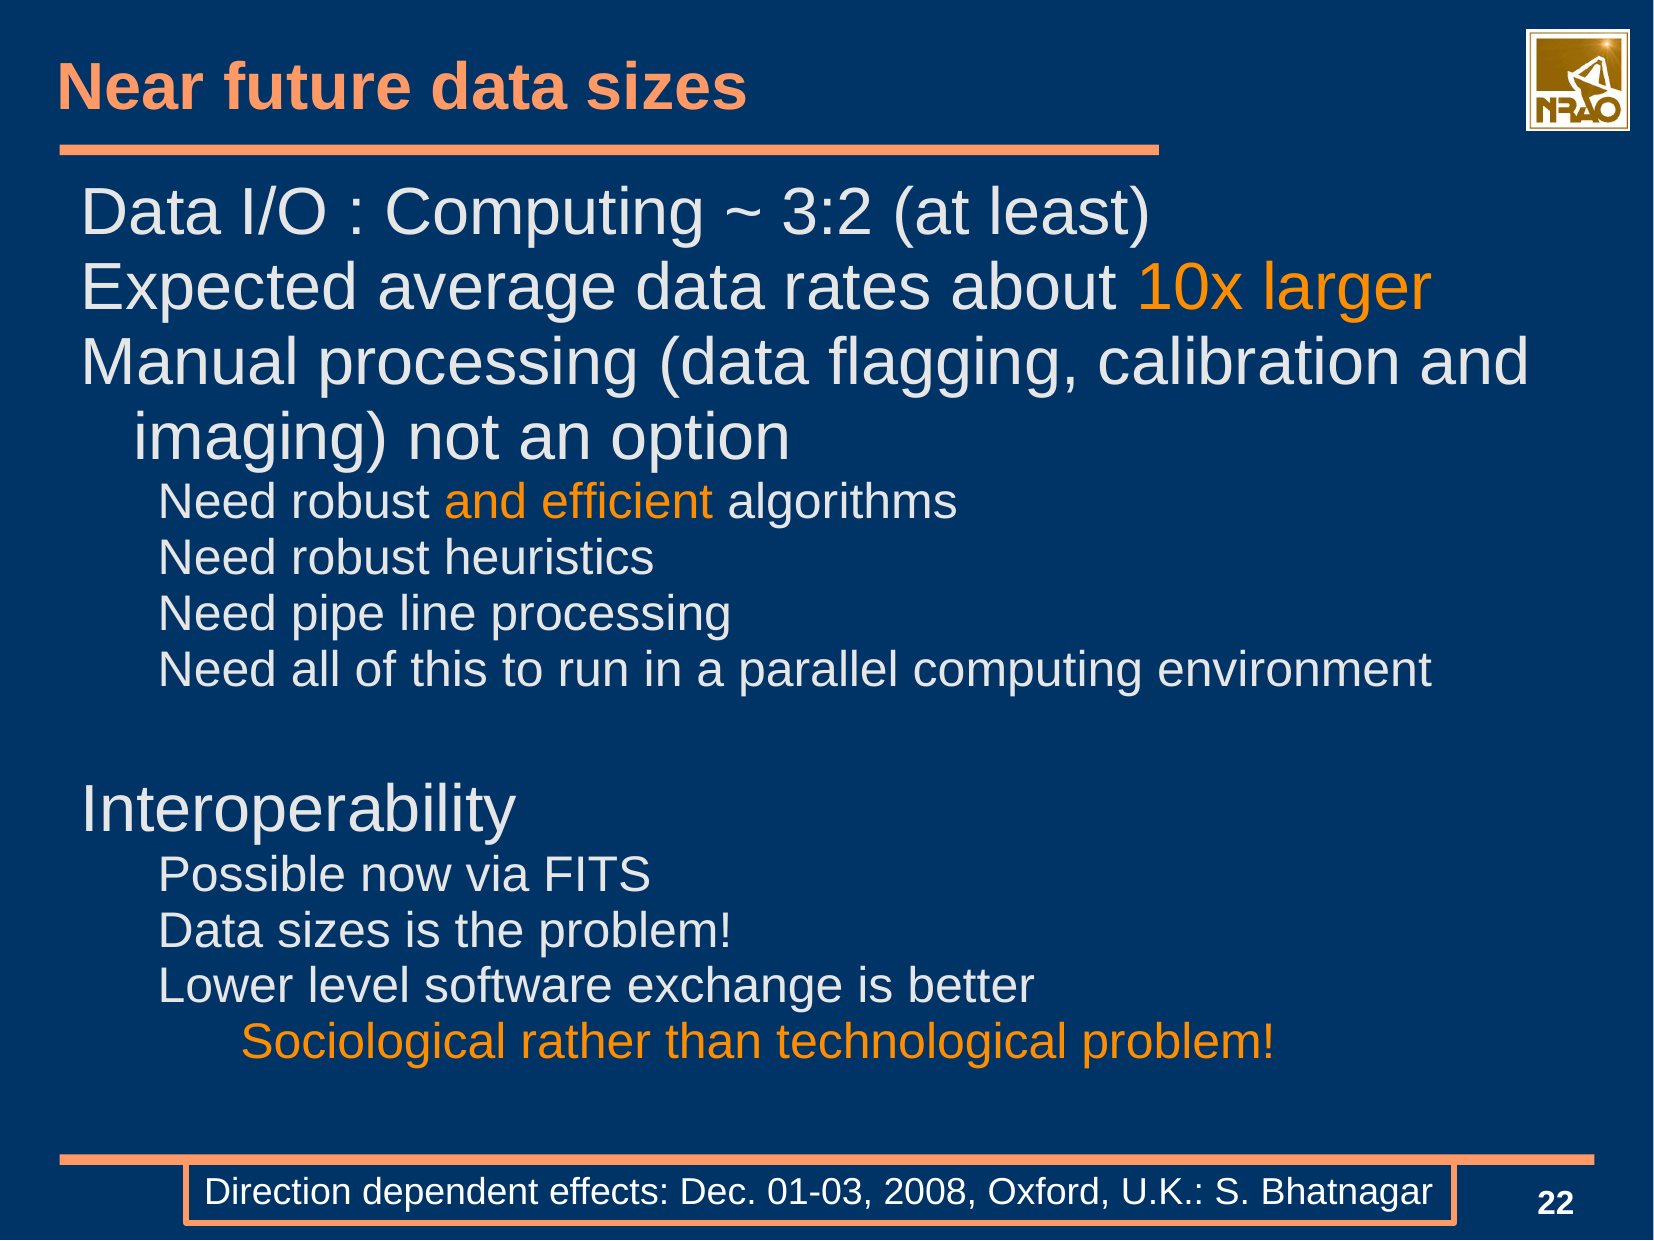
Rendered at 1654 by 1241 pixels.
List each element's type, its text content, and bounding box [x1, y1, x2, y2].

title Near future data sizes [56, 41, 1489, 131]
list Data I/O : Computing ~ 3:2 (at least) Expected average data rates about 10x larger Manual processing (data flagging, calibration and imaging) not an option Need robust and efficient algorithms Need robust heuristics Need pipe line processing Need all of this to run in a parallel computing environment Interoperability Possible now via FITS Data sizes is the problem! Lower level software exchange is better Sociological rather than technological problem! [63, 174, 1601, 1115]
picture [1526, 29, 1630, 131]
